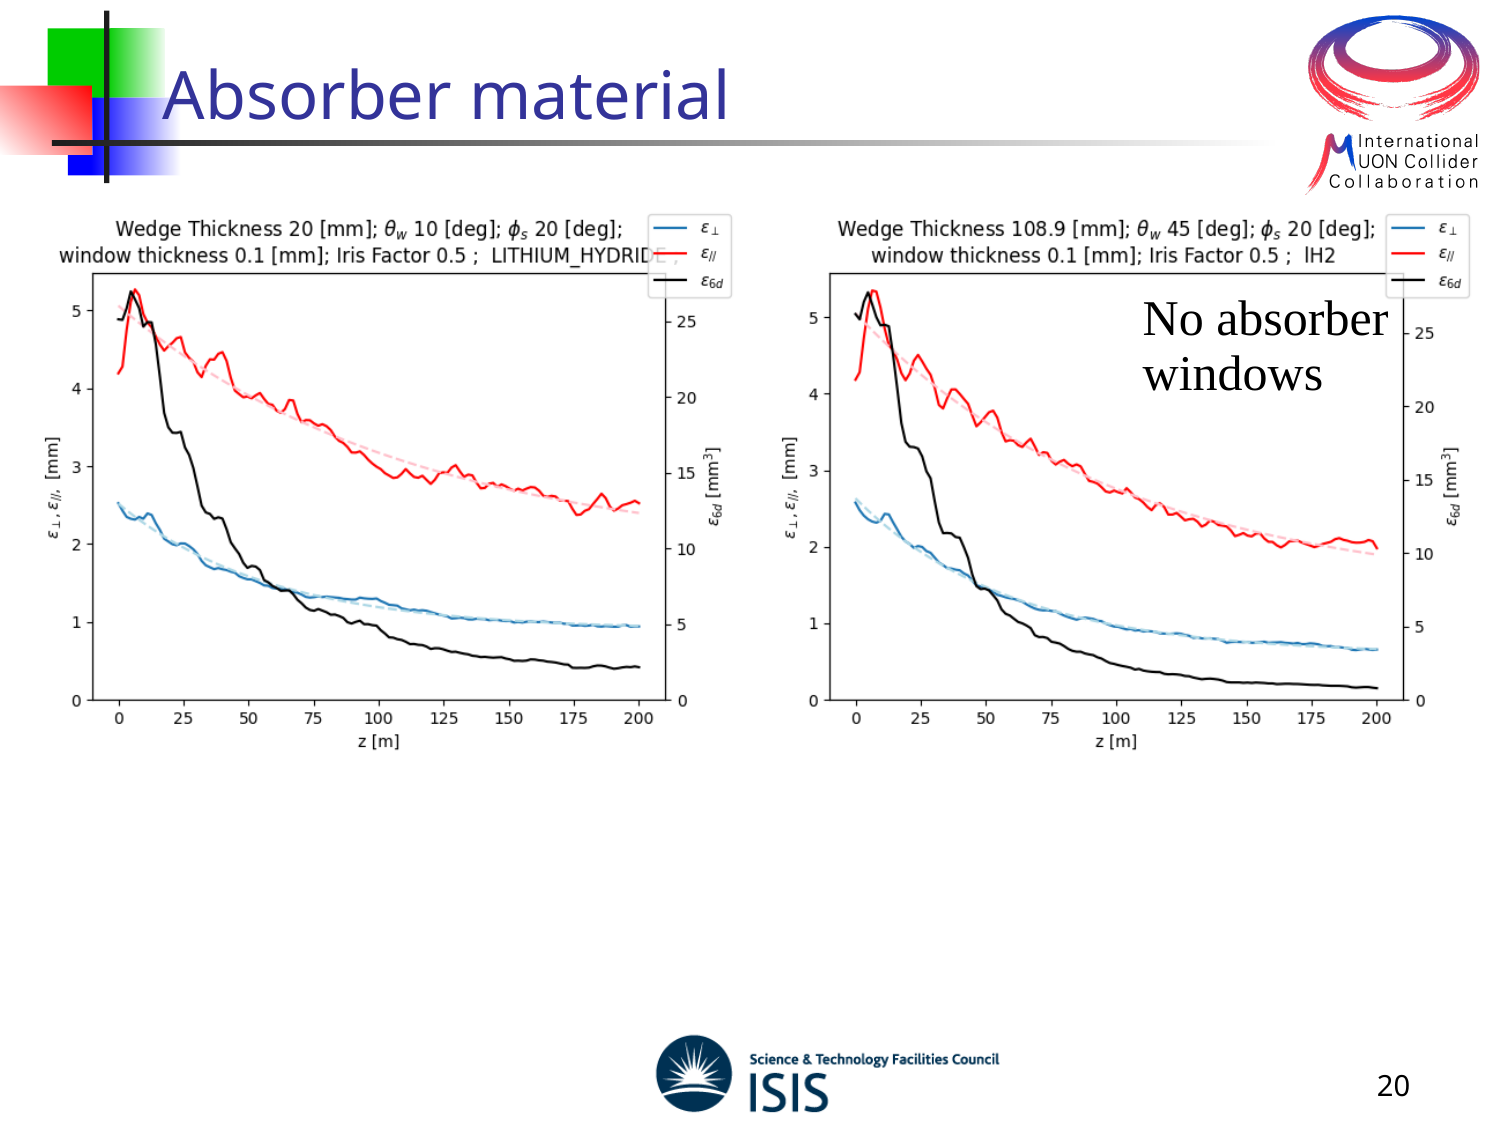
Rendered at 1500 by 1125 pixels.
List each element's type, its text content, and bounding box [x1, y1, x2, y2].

picture [640, 1021, 1167, 1125]
title Absorber material [162, 0, 1441, 188]
picture [1305, 15, 1480, 195]
picture [0, 206, 1477, 761]
text_box No absorber windows [1127, 283, 1404, 409]
